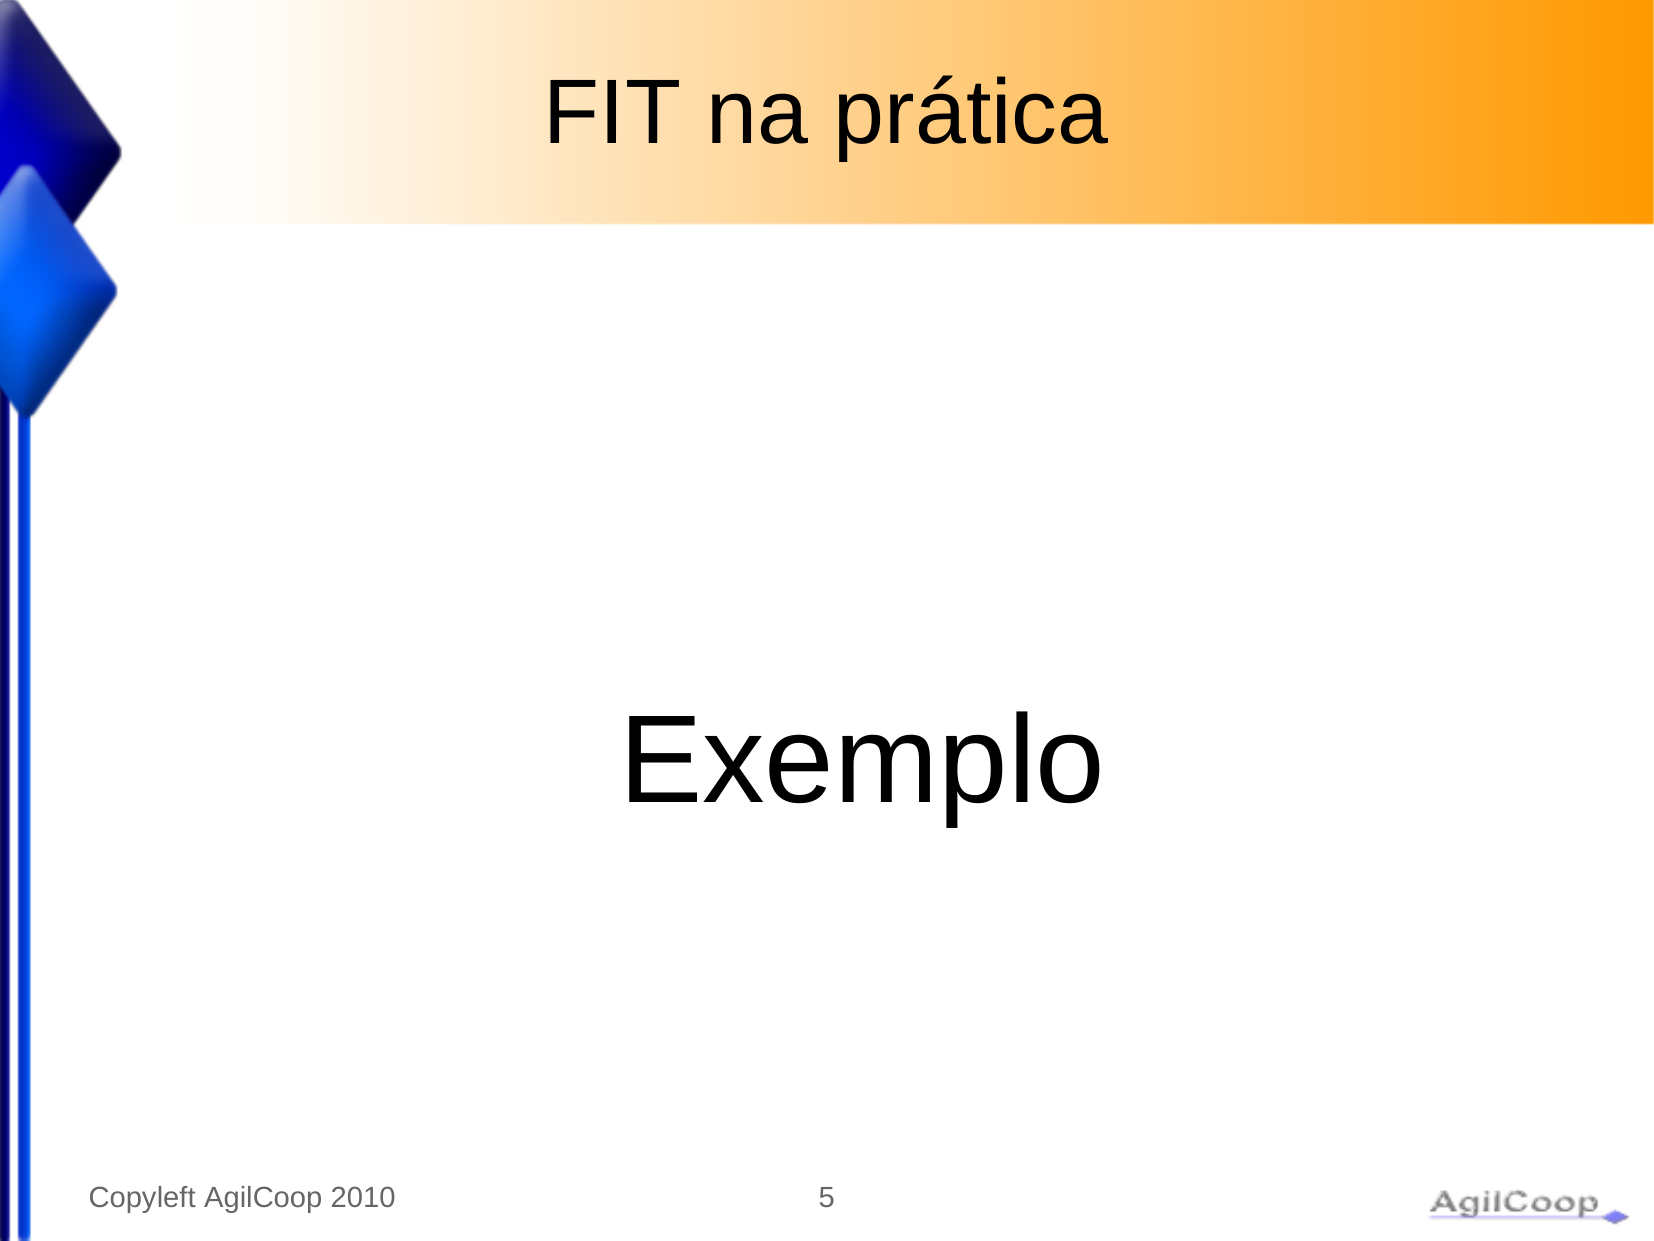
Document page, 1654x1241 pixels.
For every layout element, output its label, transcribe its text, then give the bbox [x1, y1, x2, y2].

title FIT na prática [82, 15, 1571, 208]
list Exemplo [118, 271, 1607, 1108]
picture [0, 0, 1654, 1241]
